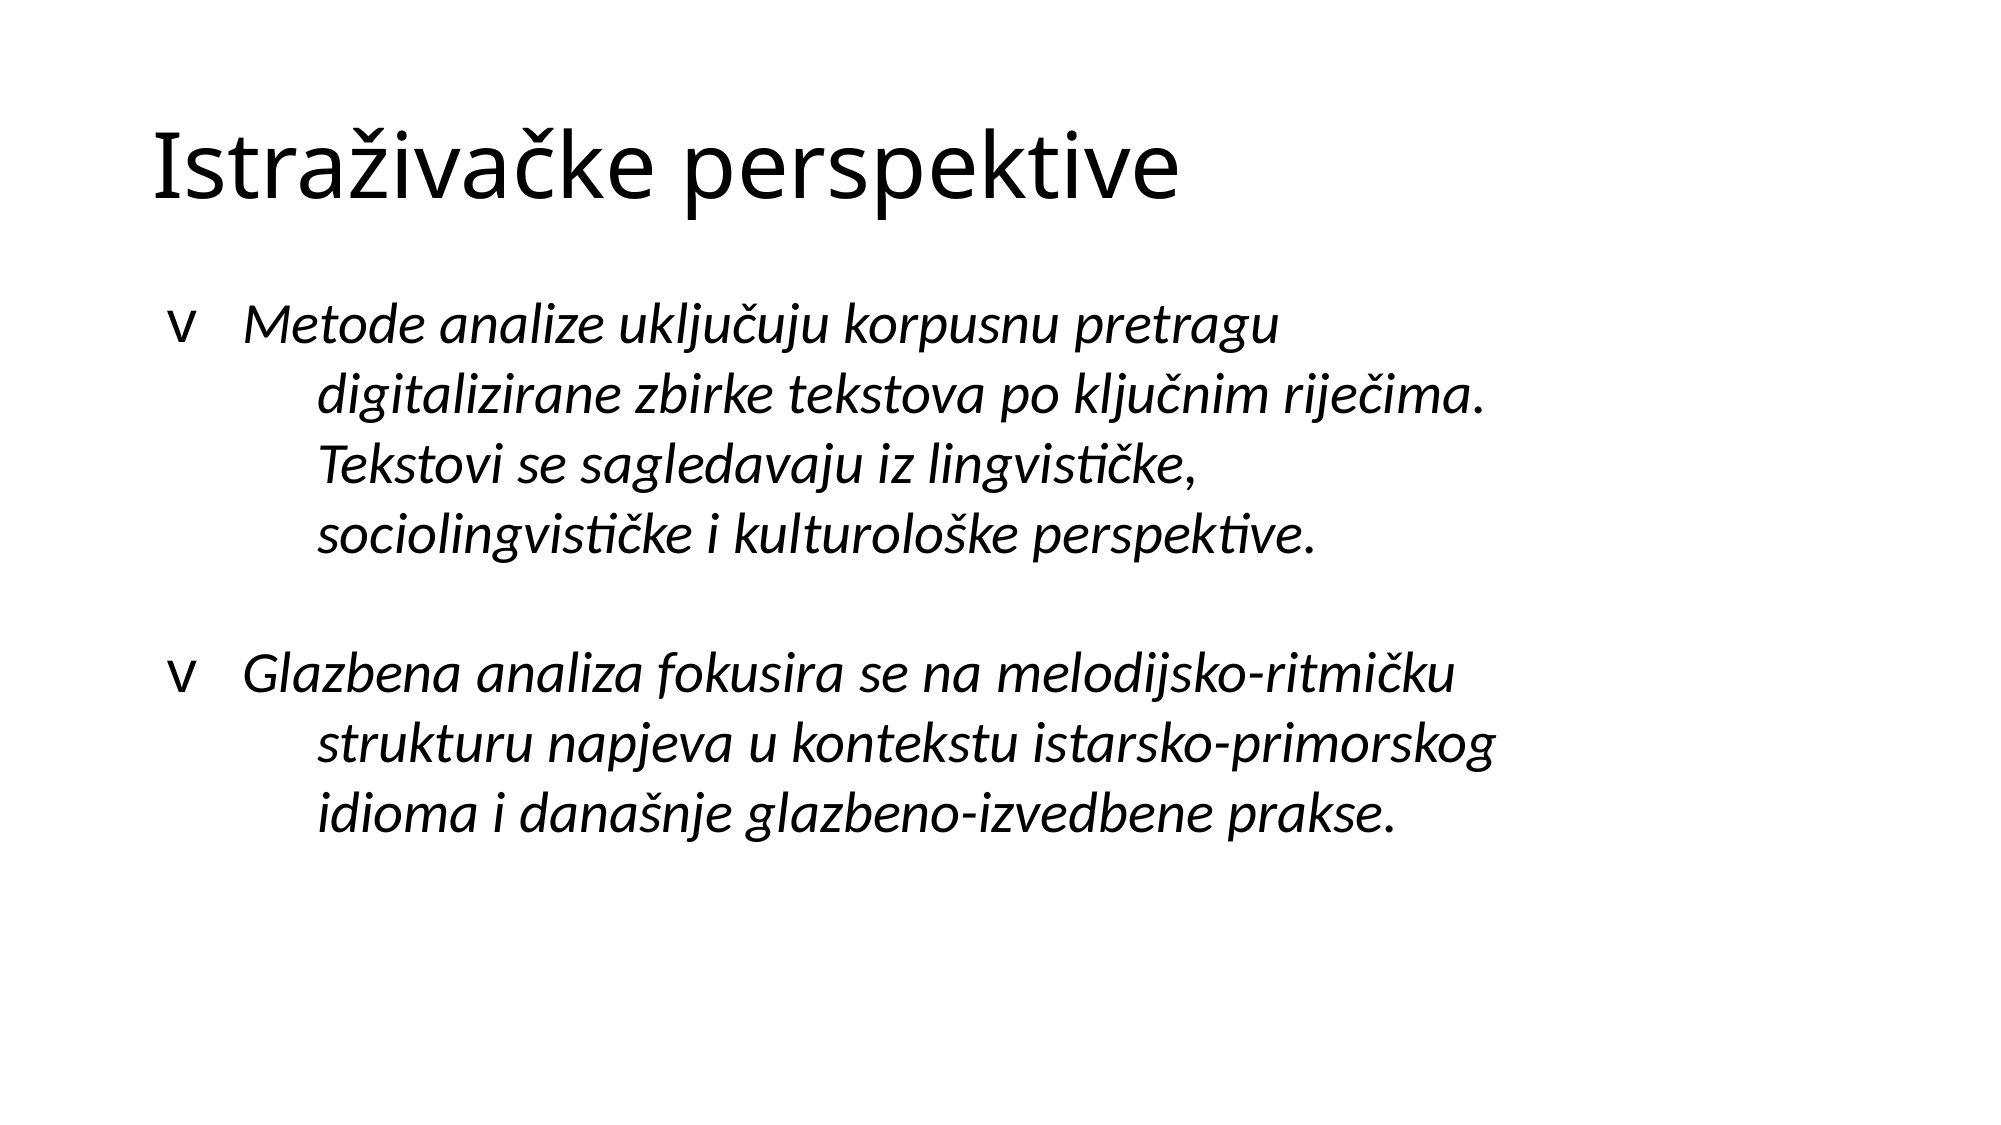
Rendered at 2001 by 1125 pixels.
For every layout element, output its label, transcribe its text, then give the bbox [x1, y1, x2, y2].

title Istraživačke perspektive [137, 59, 1863, 278]
text_box Metode analize uključuju korpusnu pretragu digitalizirane zbirke tekstova po ključnim riječima. Tekstovi se sagledavaju iz lingvističke, sociolingvističke i kulturološke perspektive. Glazbena analiza fokusira se na melodijsko-ritmičku strukturu napjeva u kontekstu istarsko-primorskog idioma i današnje glazbeno-izvedbene prakse. [152, 277, 1552, 852]
